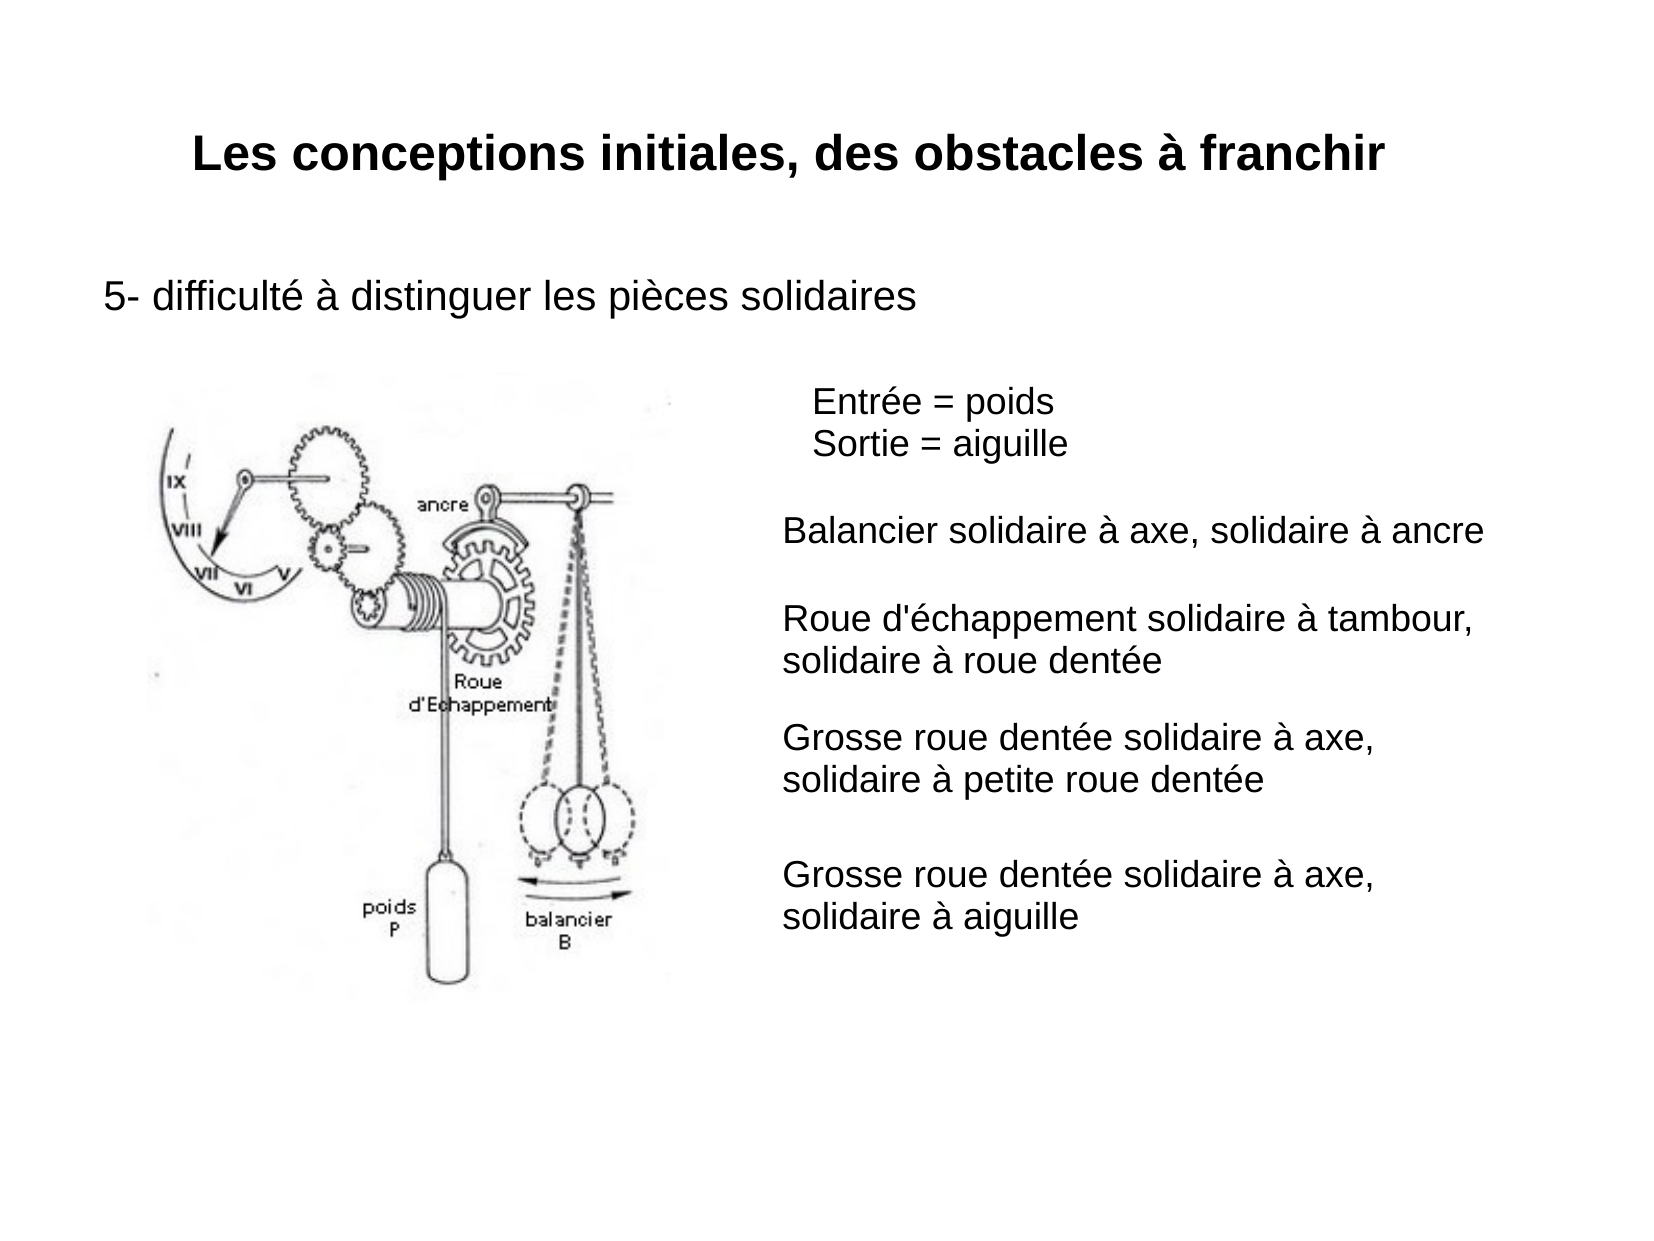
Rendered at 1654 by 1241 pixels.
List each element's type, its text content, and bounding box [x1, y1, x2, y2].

text_box Grosse roue dentée solidaire à axe, solidaire à aiguille [767, 845, 1418, 945]
text_box 5- difficulté à distinguer les pièces solidaires [88, 265, 1418, 328]
text_box Grosse roue dentée solidaire à axe, solidaire à petite roue dentée [767, 708, 1506, 808]
text_box Balancier solidaire à axe, solidaire à ancre [767, 501, 1506, 559]
picture [147, 372, 671, 1004]
text_box Entrée = poids Sortie = aiguille [797, 373, 1447, 473]
text_box Les conceptions initiales, des obstacles à franchir [177, 118, 1506, 190]
text_box Roue d'échappement solidaire à tambour, solidaire à roue dentée [767, 590, 1536, 690]
